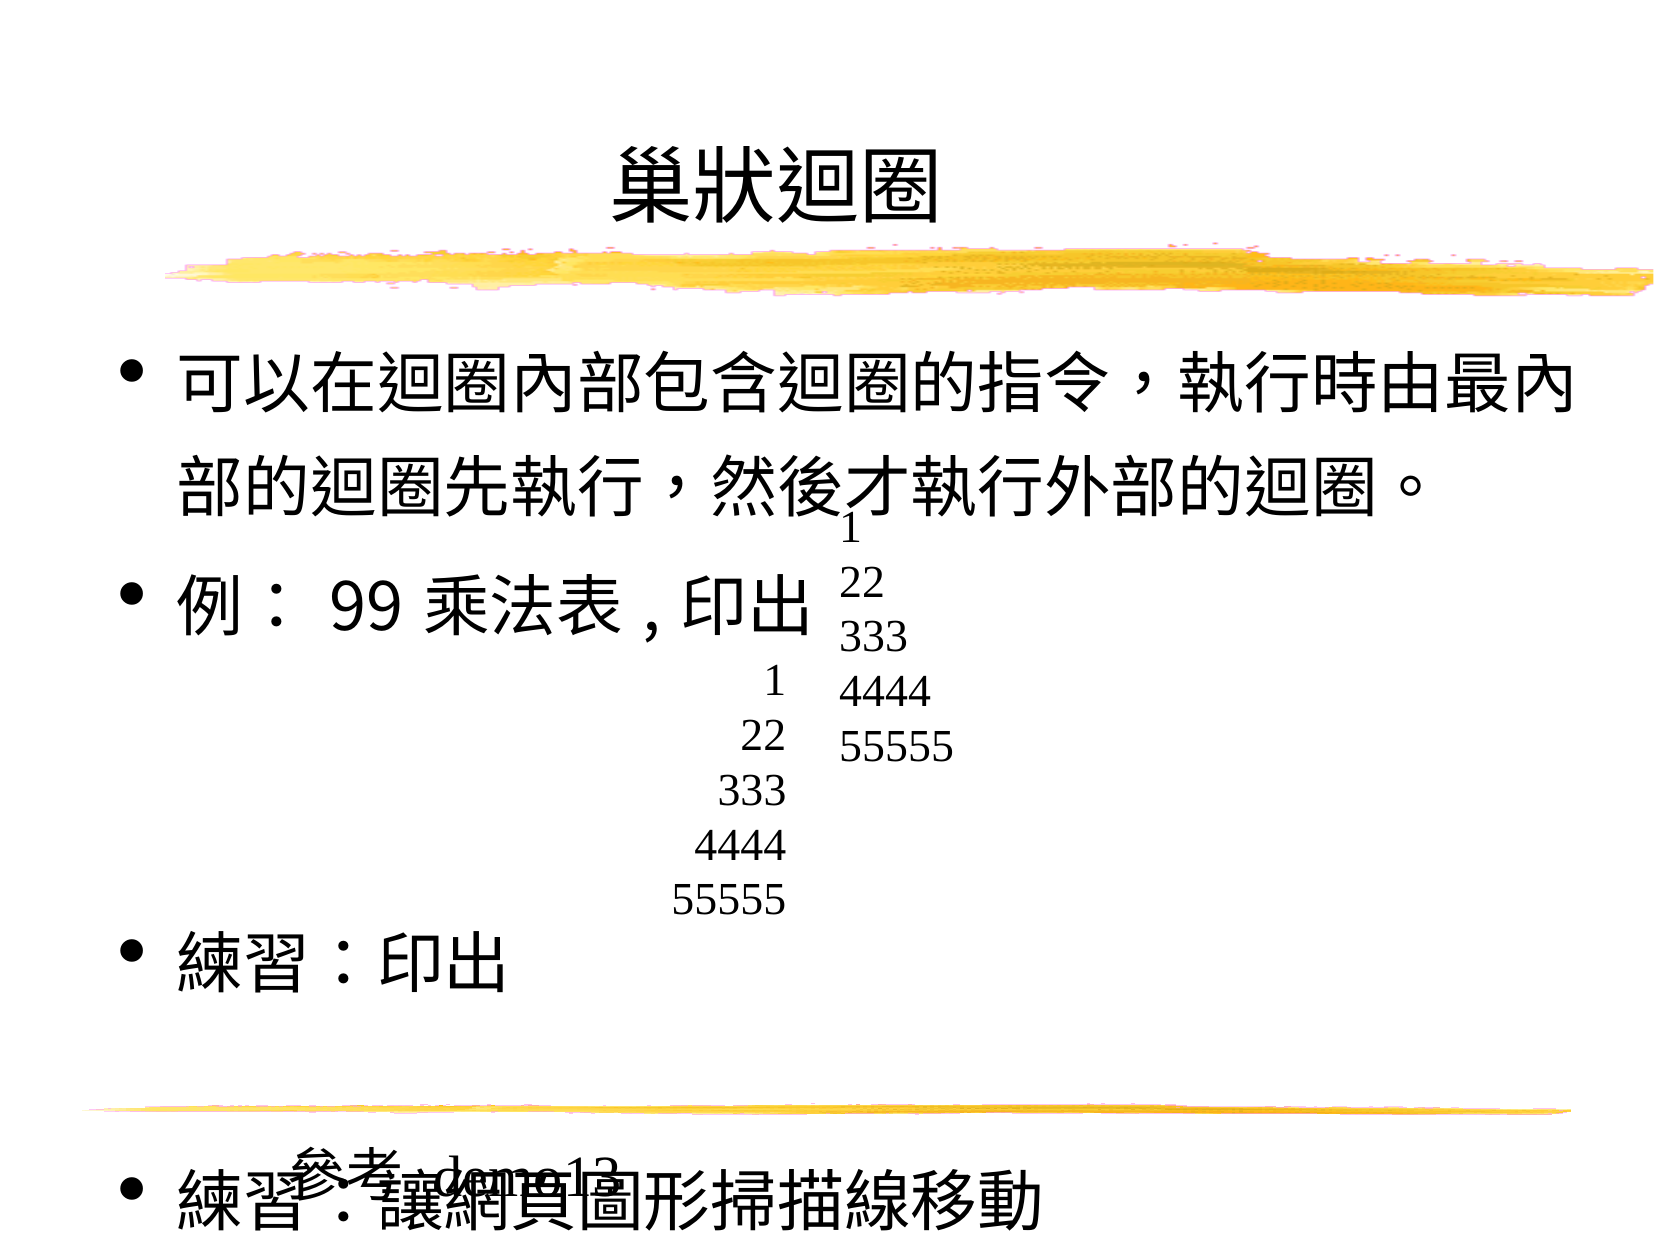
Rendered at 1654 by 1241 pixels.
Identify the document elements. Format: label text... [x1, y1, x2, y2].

title 巢狀迴圈 [73, 41, 1479, 249]
text_box 1 22 333 4444 55555 [839, 497, 955, 768]
picture [165, 237, 1654, 308]
picture [82, 1102, 1571, 1117]
text_box 1 22 333 4444 55555 [671, 651, 787, 921]
list 可以在迴圈內部包含迴圈的指令，執行時由最內部的迴圈先執行，然後才執行外部的迴圈。 例：99乘法表,印出 練習：印出 練習：讓網頁圖形掃描線移動 [105, 314, 1613, 1063]
text_box 參考 demo13 [272, 1114, 748, 1209]
